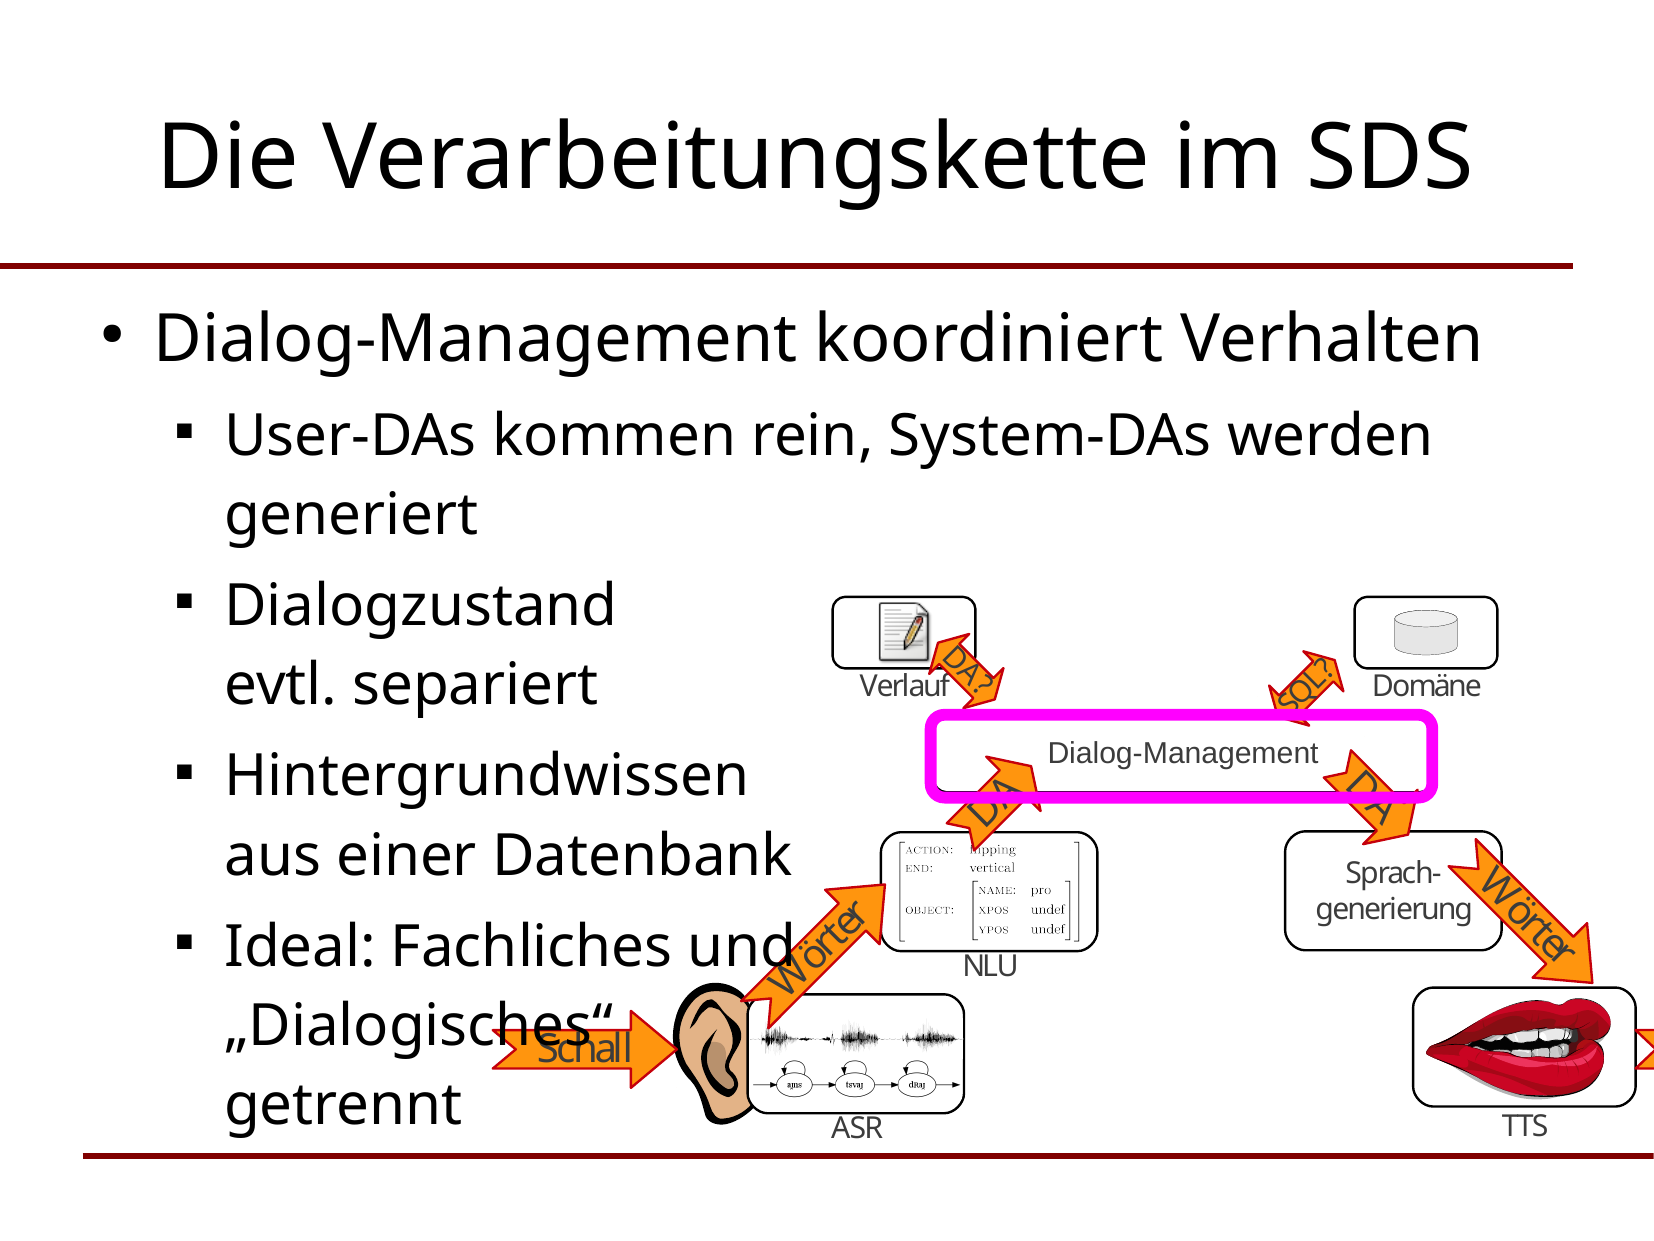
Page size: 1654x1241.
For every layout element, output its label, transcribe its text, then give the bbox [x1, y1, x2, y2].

picture [1571, 595, 1654, 1140]
title Die Verarbeitungskette im SDS [82, 49, 1571, 257]
list Dialog-Management koordiniert Verhalten User-DAs kommen rein, System-DAs werden generiert Dialogzustand evtl. separiert Hintergrundwissen aus einer Datenbank Ideal: Fachliches und „Dialogisches“ getrennt [82, 290, 1571, 1188]
